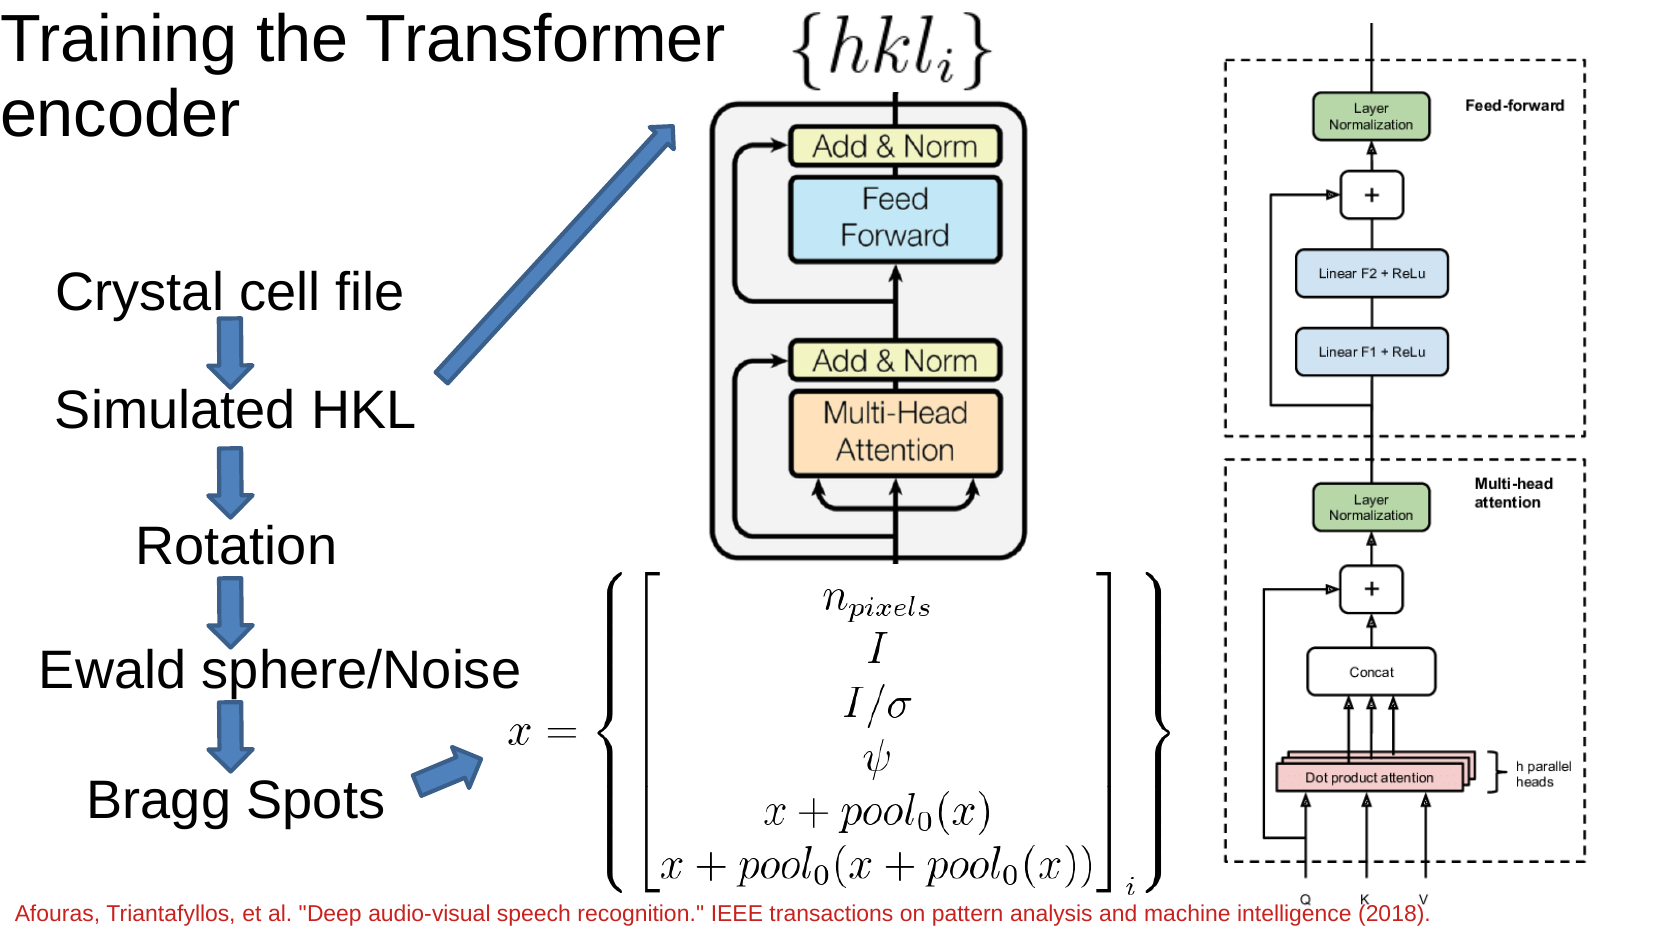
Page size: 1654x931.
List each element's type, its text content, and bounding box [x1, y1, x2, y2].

text_box [208, 318, 253, 388]
text_box [435, 126, 674, 384]
text_box [412, 746, 482, 796]
picture [696, 11, 1034, 564]
title Crystal cell file [23, 247, 438, 337]
title Ewald sphere/Noise [29, 609, 532, 731]
title Simulated HKL [29, 365, 443, 455]
text_box Afouras, Triantafyllos, et al. "Deep audio-visual speech recognition." IEEE transactions on pattern analysis and machine intelligence (2018). [0, 893, 1654, 931]
text_box [208, 702, 253, 772]
text_box [208, 578, 253, 648]
text_box [208, 448, 253, 518]
picture [508, 572, 1170, 893]
title Bragg Spots [29, 755, 443, 845]
picture [1200, 23, 1610, 893]
title Training the Transformer encoder [0, 0, 857, 188]
title Rotation [29, 501, 443, 591]
